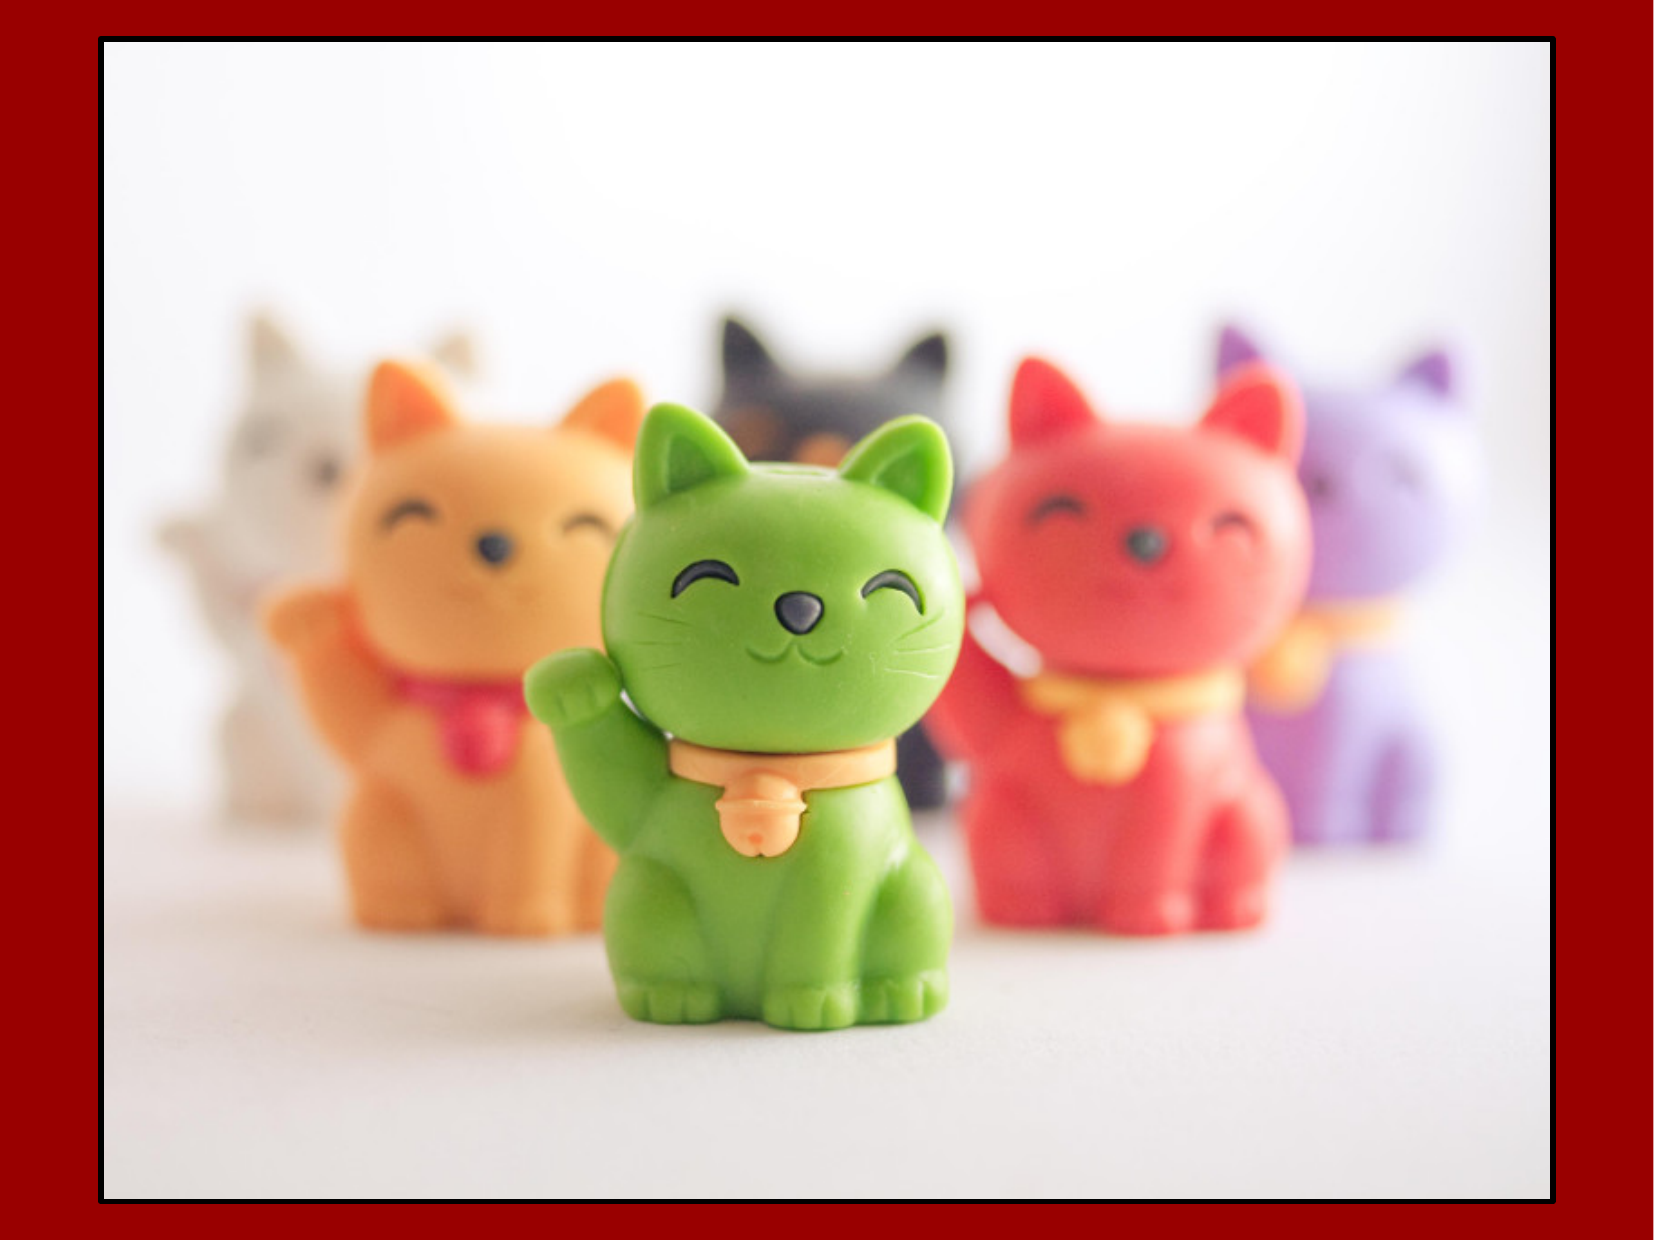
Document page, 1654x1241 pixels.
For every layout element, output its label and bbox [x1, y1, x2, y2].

picture [103, 41, 1550, 1199]
